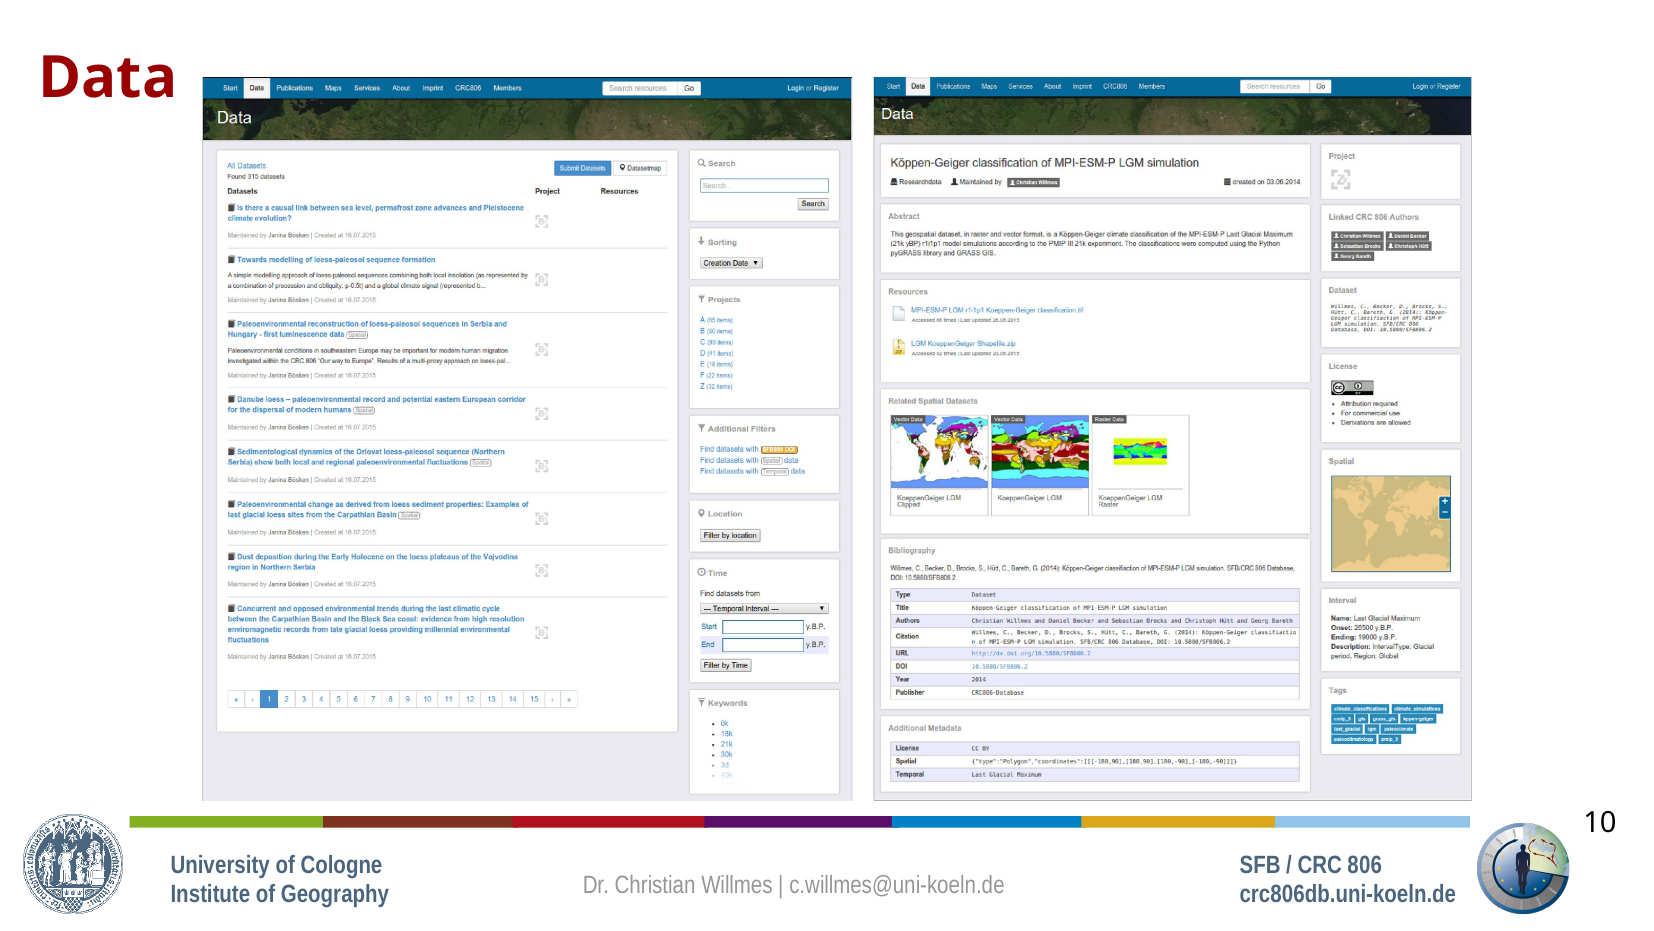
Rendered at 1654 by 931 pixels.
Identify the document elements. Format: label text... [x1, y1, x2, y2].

picture [887, 84, 899, 88]
picture [1475, 821, 1571, 916]
picture [1240, 80, 1332, 94]
title Data [38, 34, 1446, 115]
picture [193, 77, 1480, 801]
picture [1044, 84, 1060, 88]
picture [937, 84, 969, 89]
picture [22, 813, 123, 914]
picture [1438, 84, 1459, 90]
picture [1417, 85, 1434, 90]
picture [982, 84, 996, 89]
picture [1104, 83, 1126, 88]
picture [1008, 84, 1032, 88]
picture [1140, 84, 1164, 88]
